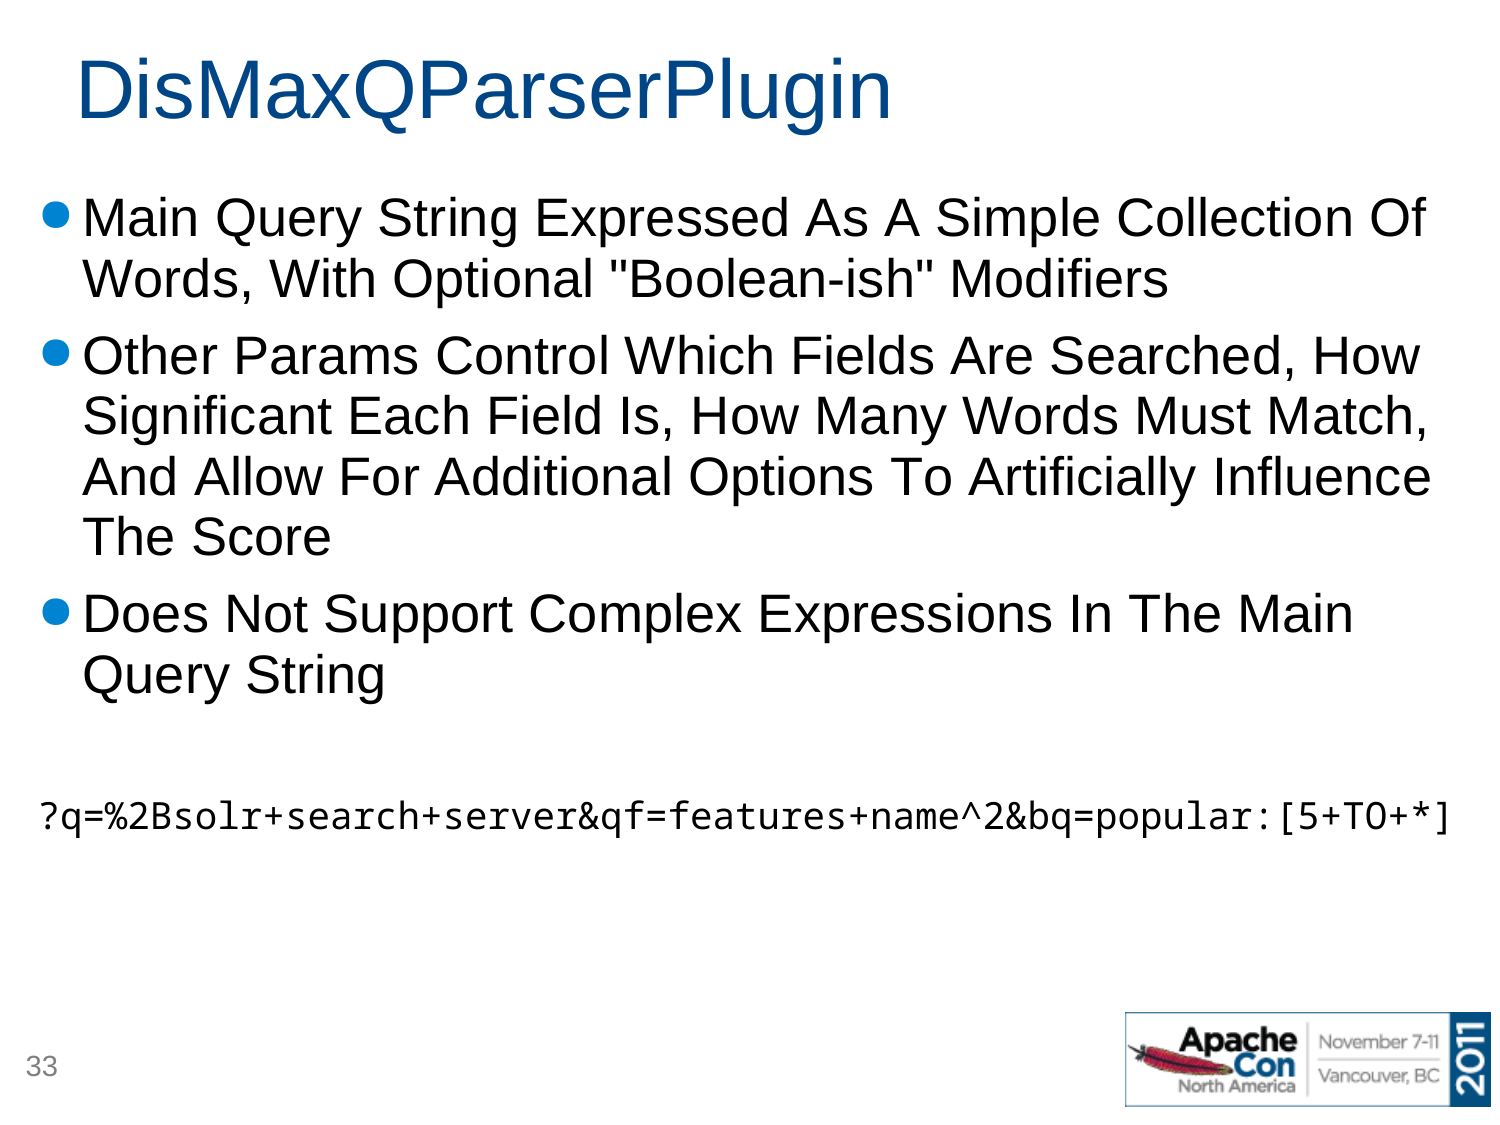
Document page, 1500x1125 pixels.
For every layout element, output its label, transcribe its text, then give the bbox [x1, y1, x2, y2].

picture [1125, 1012, 1491, 1107]
title DisMaxQParserPlugin [75, 0, 1425, 181]
list Main Query String Expressed As A Simple Collection Of Words, With Optional "Boolean-ish" Modifiers Other Params Control Which Fields Are Searched, How Significant Each Field Is, How Many Words Must Match, And Allow For Additional Options To Artificially Influence The Score Does Not Support Complex Expressions In The Main Query String ?q=%2Bsolr+search+server&qf=features+name^2&bq=popular:[5+TO+*] [37, 187, 1463, 991]
